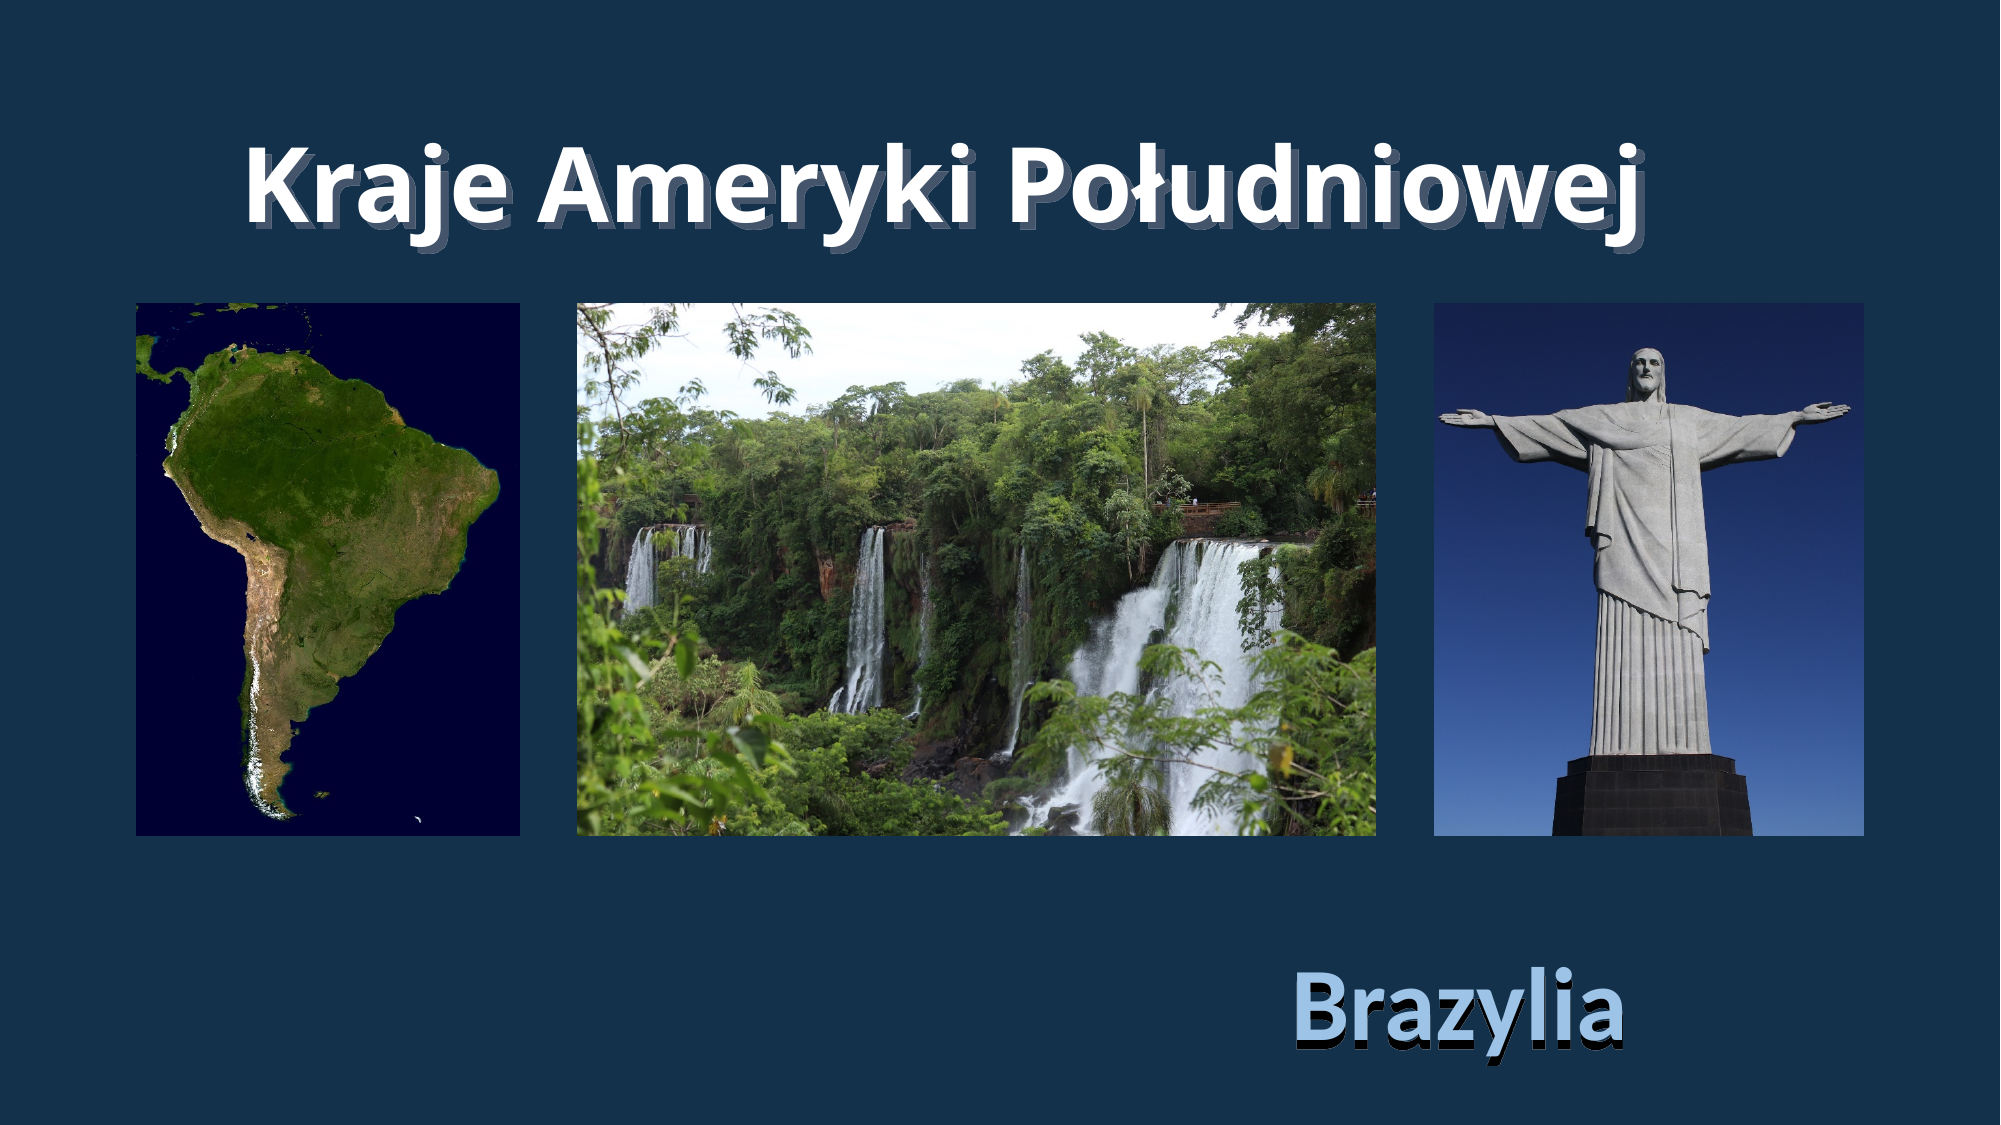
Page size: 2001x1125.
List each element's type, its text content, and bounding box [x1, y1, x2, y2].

title Kraje Ameryki Południowej [0, 74, 1903, 304]
text_box Brazylia [1276, 929, 1776, 1069]
picture [0, 0, 2000, 1125]
